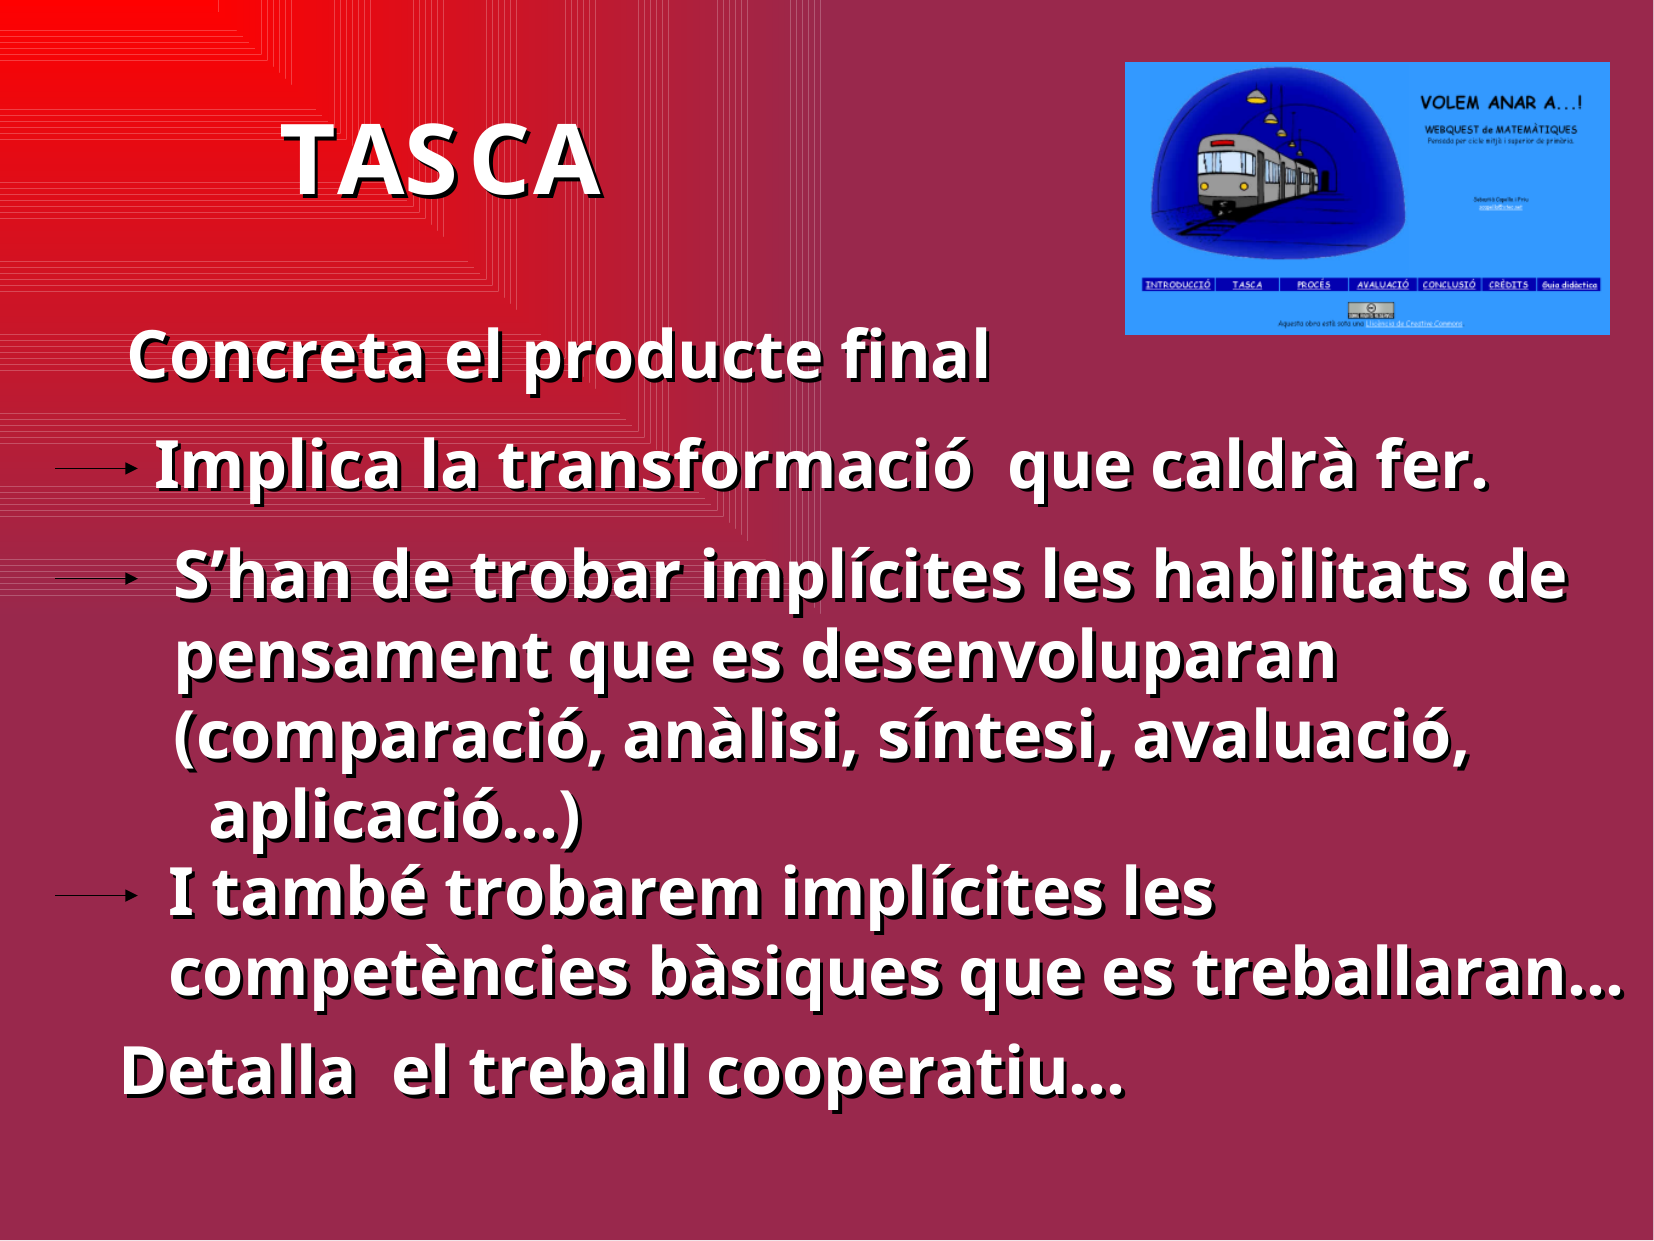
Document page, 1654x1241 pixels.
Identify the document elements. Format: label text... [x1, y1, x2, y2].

picture [1125, 62, 1610, 335]
text_box I també trobarem implícites les competències bàsiques que es treballaran… [151, 840, 1654, 1018]
text_box Concreta el producte final [110, 303, 1009, 401]
text_box Implica la transformació que caldrà fer. [137, 413, 1558, 510]
picture [262, 87, 626, 227]
text_box Detalla el treball cooperatiu… [101, 1019, 1144, 1117]
text_box S’han de trobar implícites les habilitats de pensament que es desenvoluparan (comparació, anàlisi, síntesi, avaluació, aplicació...) [157, 523, 1604, 840]
